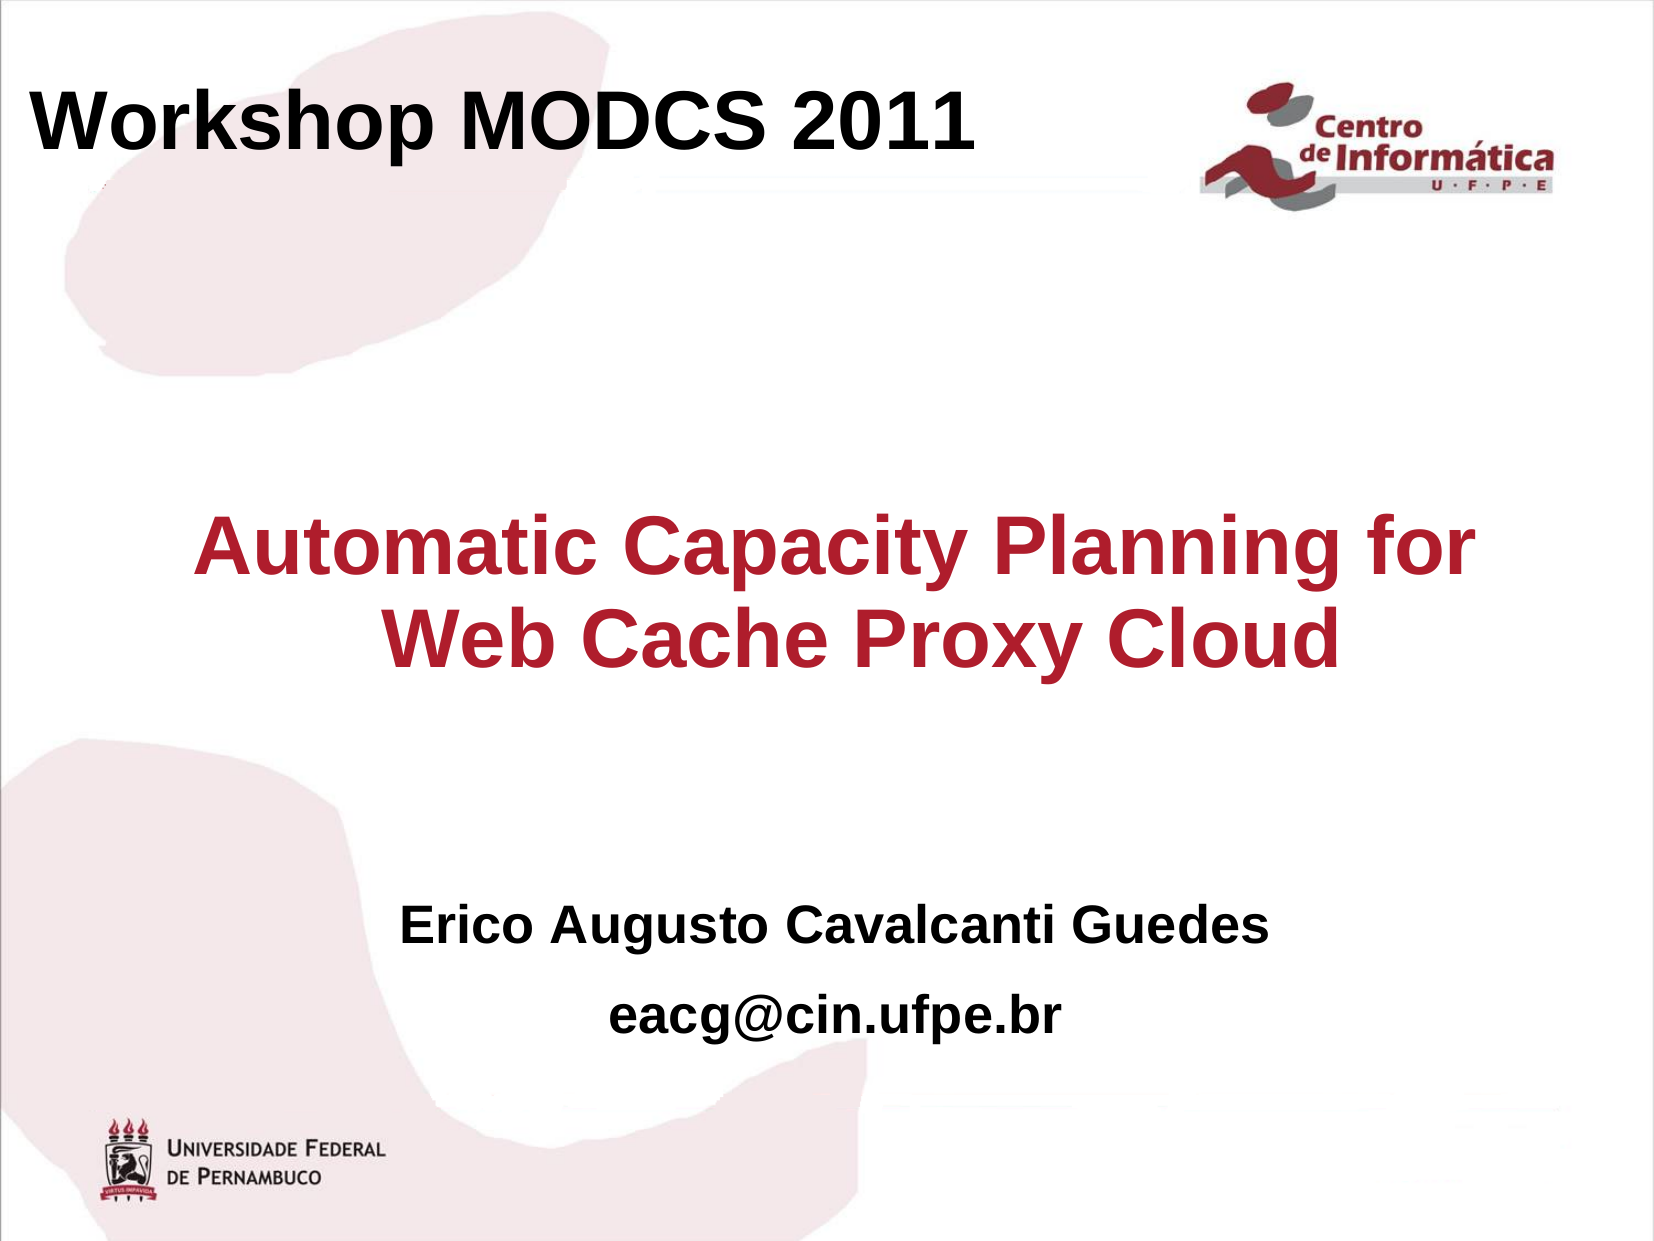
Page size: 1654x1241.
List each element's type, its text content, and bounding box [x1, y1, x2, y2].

title Workshop MODCS 2011 [29, 68, 1518, 276]
list Automatic Capacity Planning for Web Cache Proxy Cloud Erico Augusto Cavalcanti Guedes eacg@cin.ufpe.br [82, 290, 1571, 1094]
picture [0, 0, 1654, 1241]
